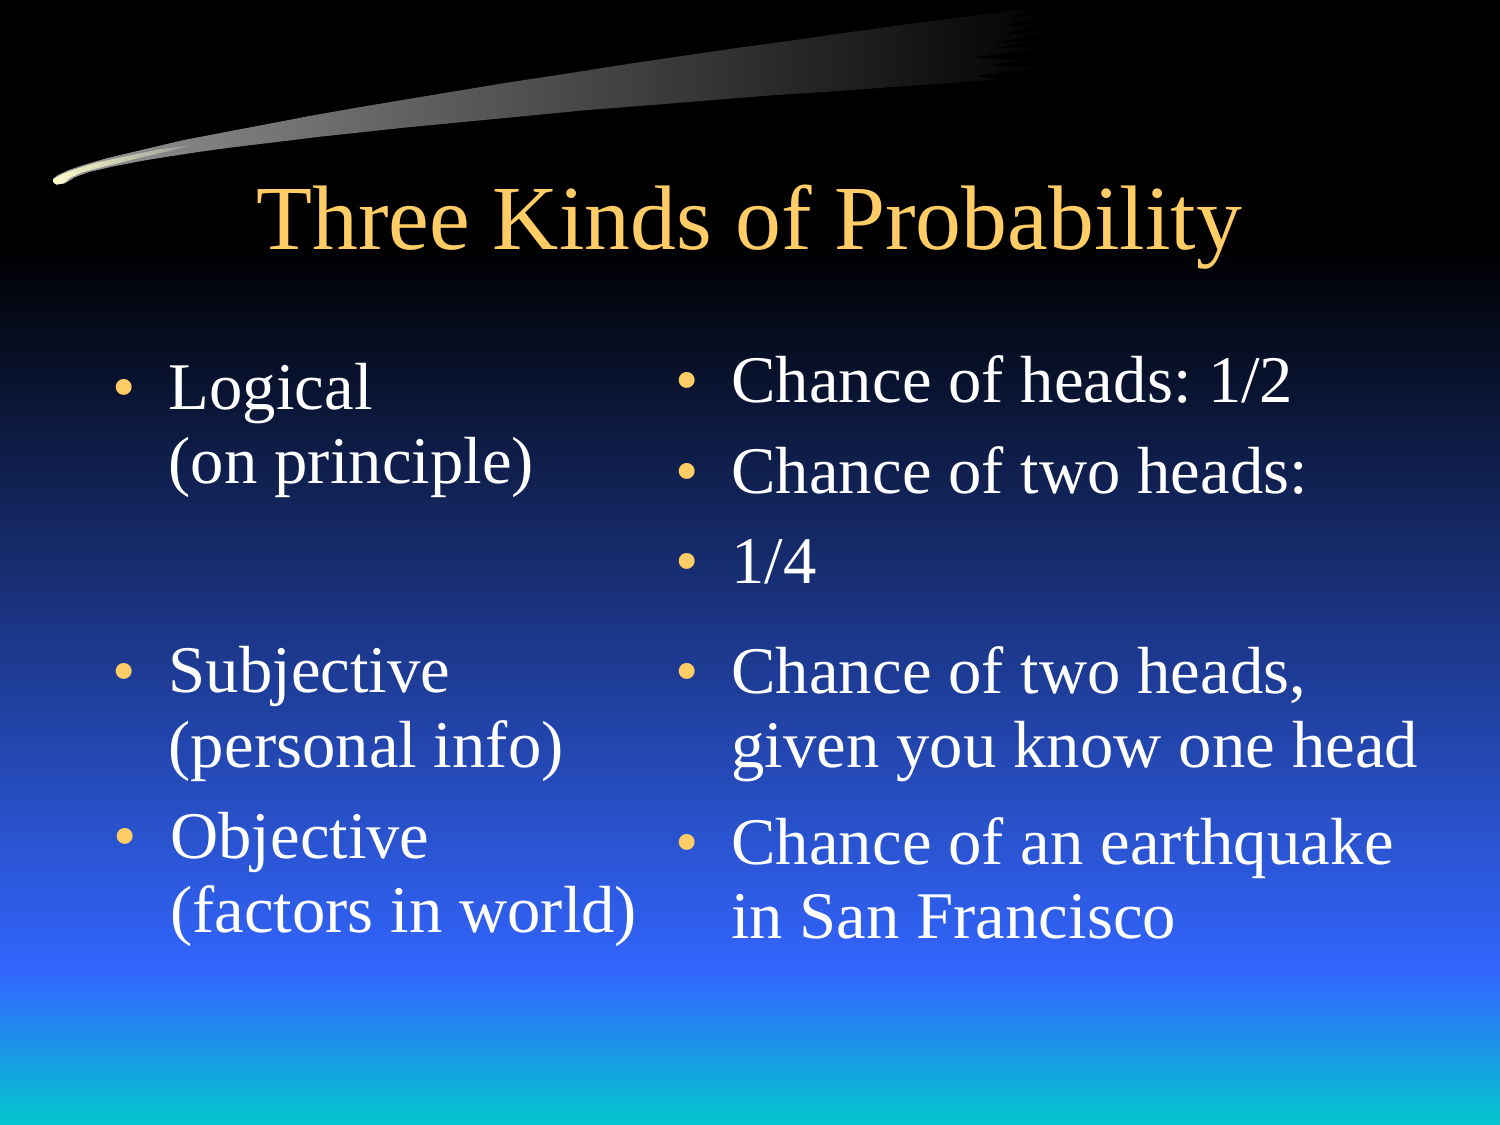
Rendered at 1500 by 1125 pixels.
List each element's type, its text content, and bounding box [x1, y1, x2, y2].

list Objective (factors in world) [113, 798, 639, 948]
list Chance of an earthquake in San Francisco [675, 804, 1426, 954]
list Logical (on principle) [112, 350, 638, 499]
list Chance of heads: 1/2 Chance of two heads: 1/4 [675, 342, 1426, 599]
title Three Kinds of Probability [112, 124, 1388, 313]
list Chance of two heads, given you know one head [675, 633, 1426, 782]
list Subjective (personal info) [112, 633, 638, 782]
